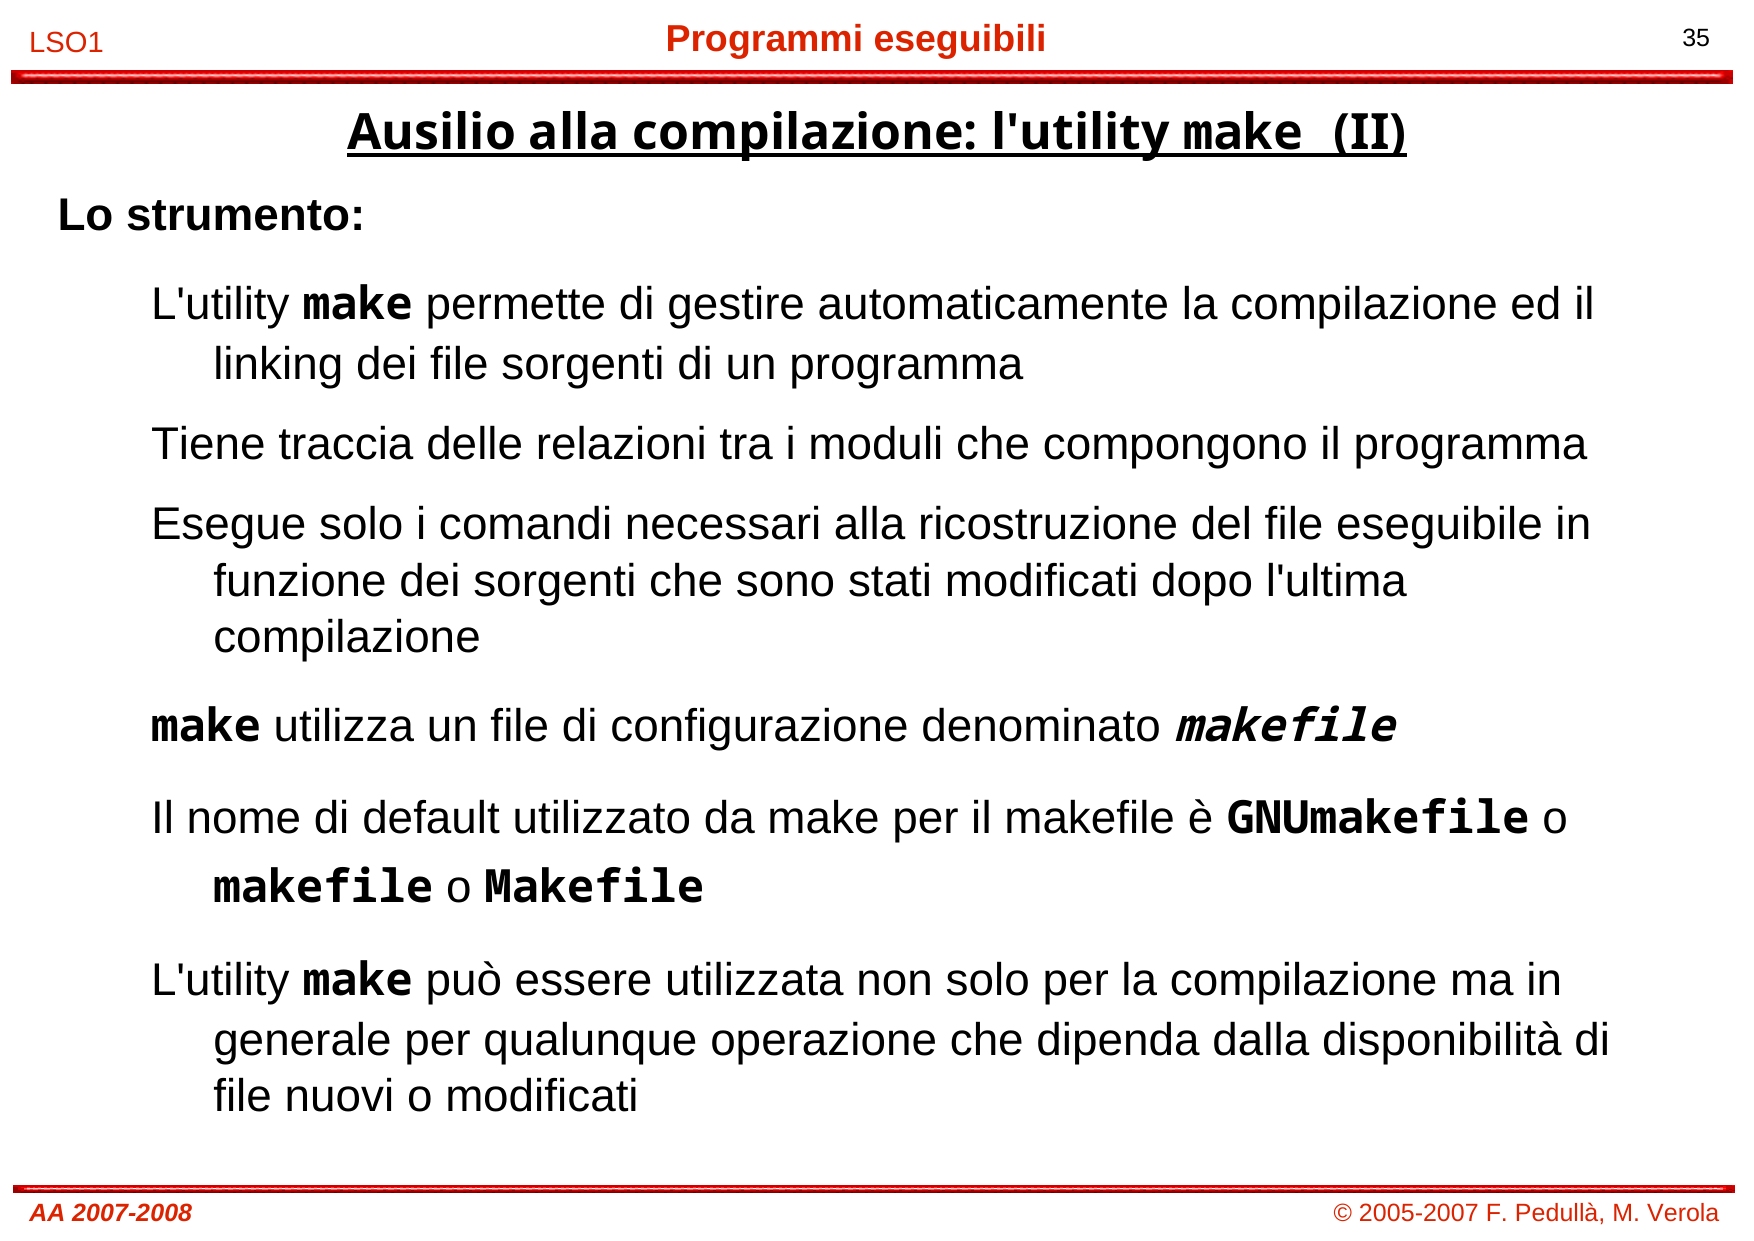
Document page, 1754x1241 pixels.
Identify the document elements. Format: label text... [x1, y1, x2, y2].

picture [11, 70, 1733, 84]
picture [13, 1185, 1735, 1193]
list Lo strumento: L'utility make permette di gestire automaticamente la compilazione ed il linking dei file sorgenti di un programma Tiene traccia delle relazioni tra i moduli che compongono il programma Esegue solo i comandi necessari alla ricostruzione del file eseguibile in funzione dei sorgenti che sono stati modificati dopo l'ultima compilazione make utilizza un file di configurazione denominato makefile Il nome di default utilizzato da make per il makefile è GNUmakefile o makefile o Makefile L'utility make può essere utilizzata non solo per la compilazione ma in generale per qualunque operazione che dipenda dalla disponibilità di file nuovi o modificati [40, 177, 1678, 1086]
title Ausilio alla compilazione: l'utility make (II) [297, 84, 1457, 177]
